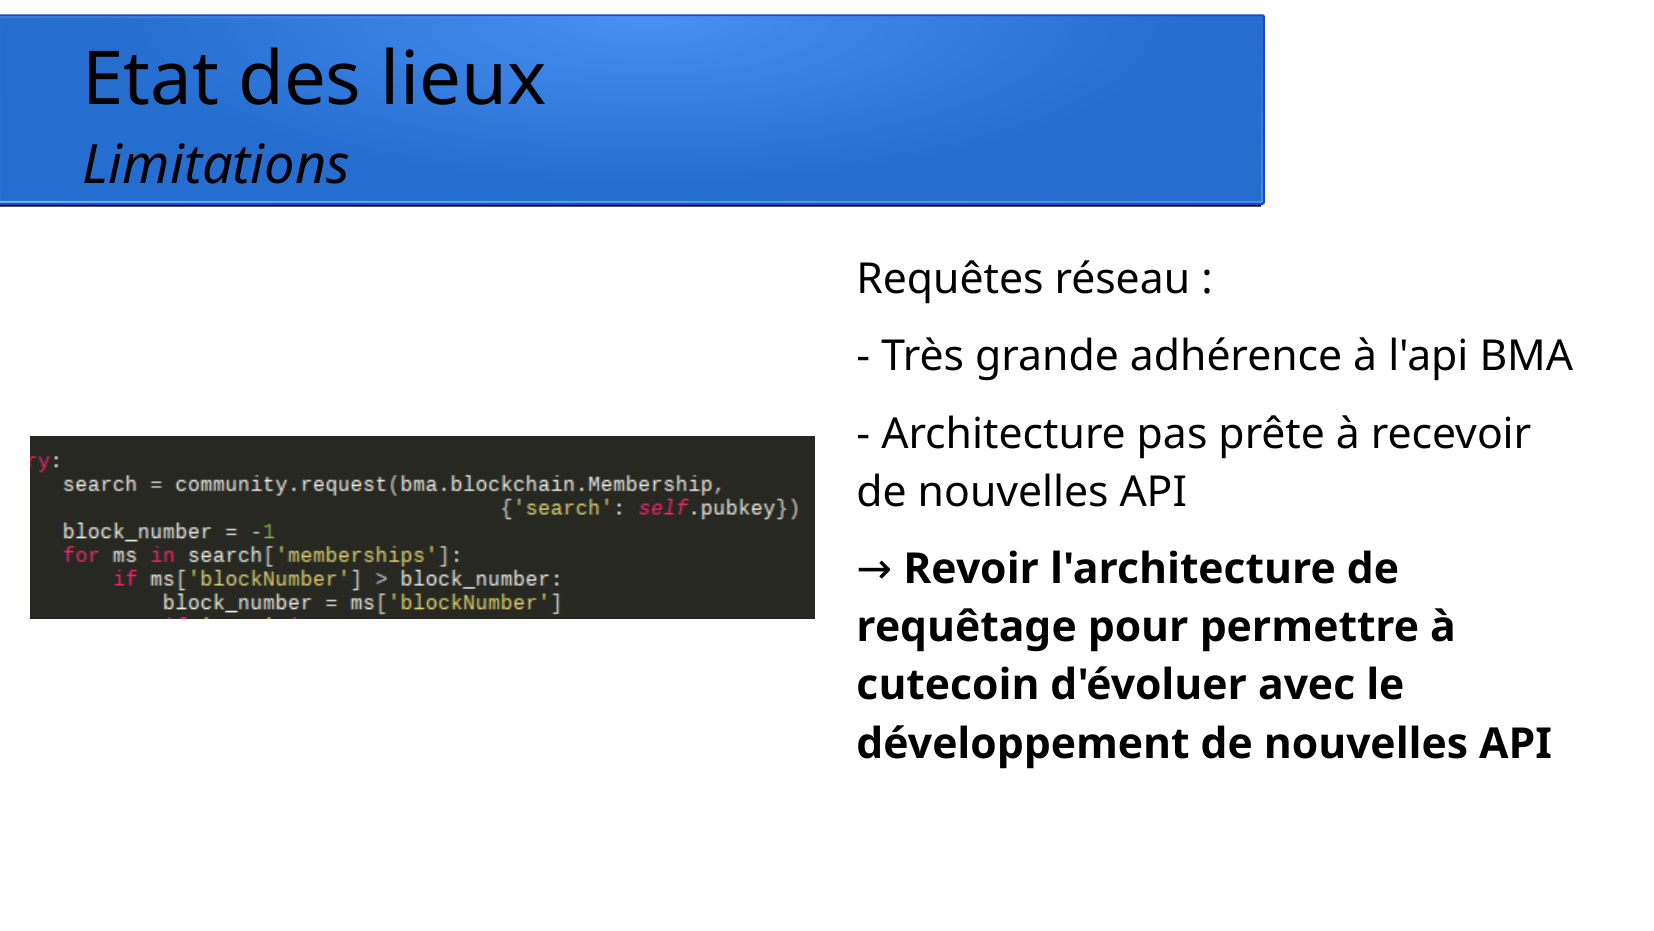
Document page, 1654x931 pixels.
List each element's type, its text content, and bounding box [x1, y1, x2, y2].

title Etat des lieux Limitations [82, 28, 1235, 196]
list Requêtes réseau : - Très grande adhérence à l'api BMA - Architecture pas prête à recevoir de nouvelles API → Revoir l'architecture de requêtage pour permettre à cutecoin d'évoluer avec le développement de nouvelles API [856, 248, 1583, 788]
picture [30, 436, 815, 619]
